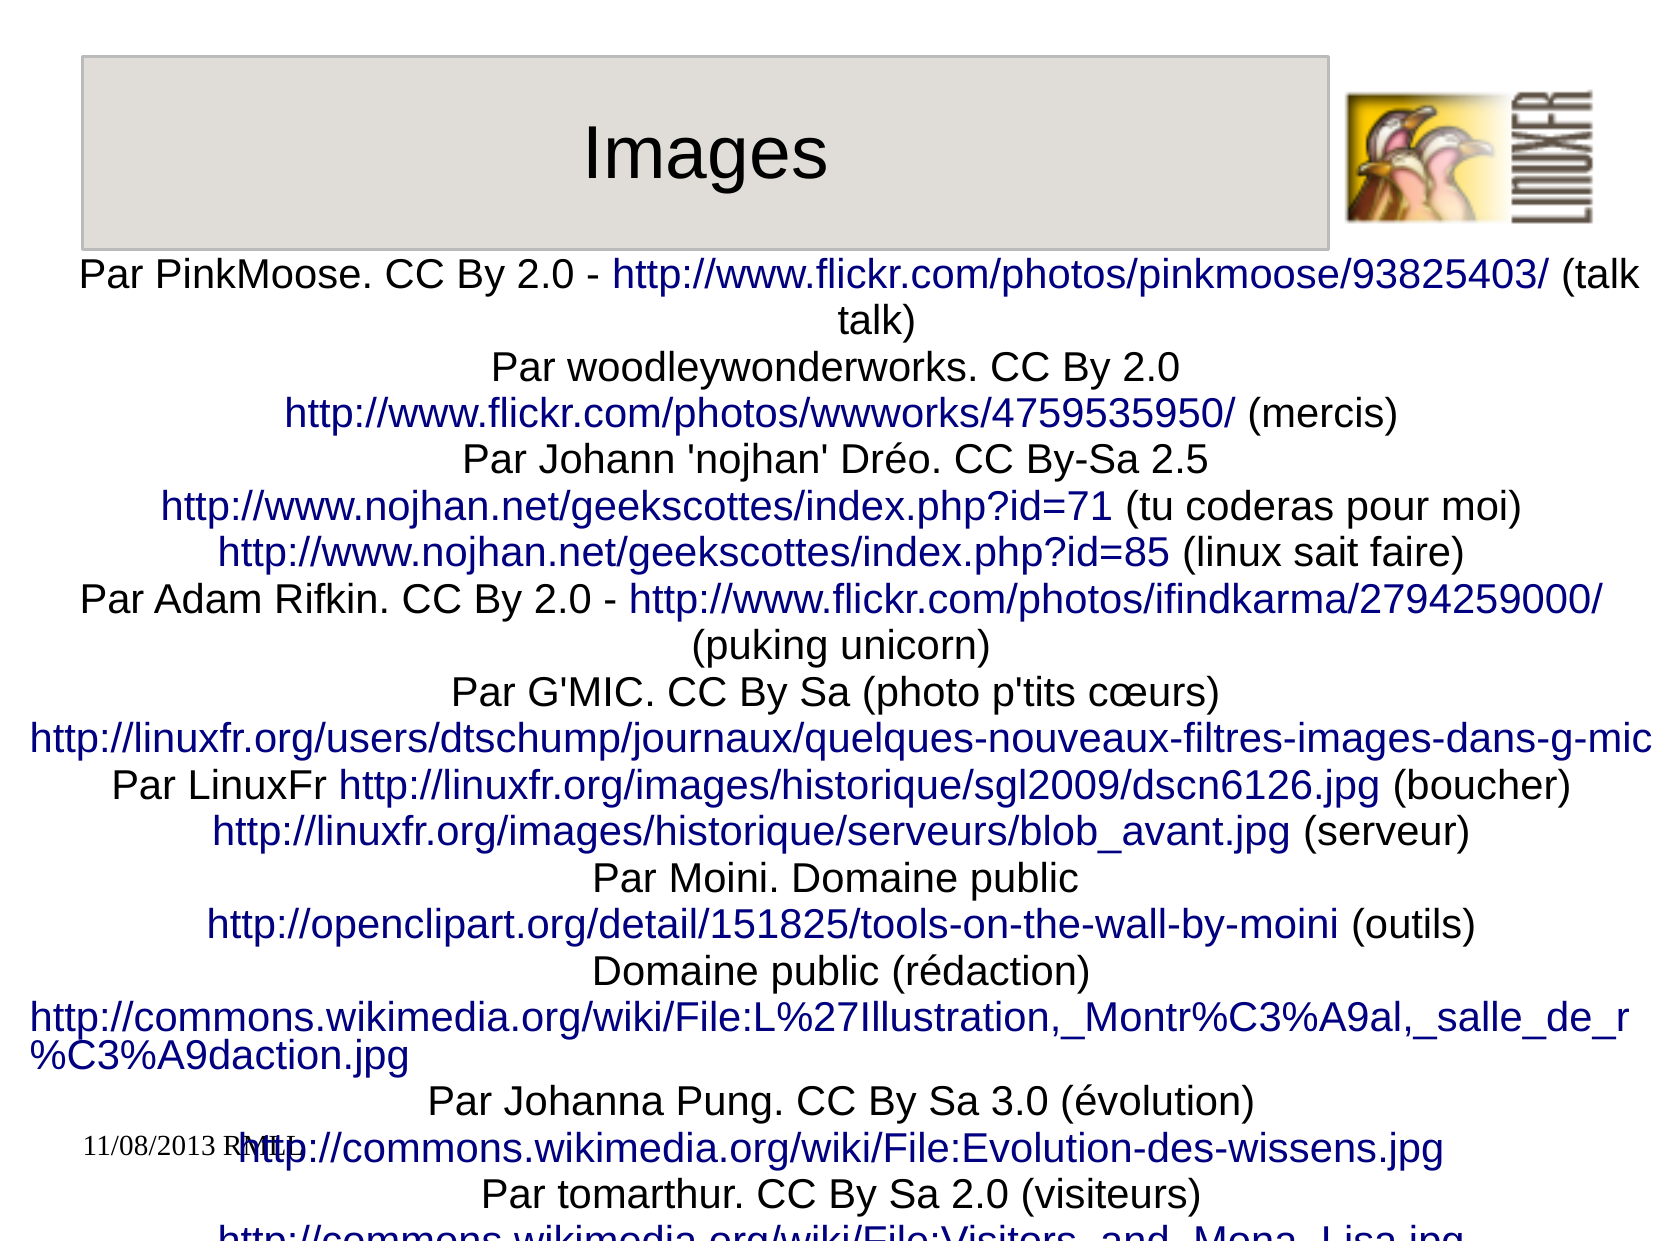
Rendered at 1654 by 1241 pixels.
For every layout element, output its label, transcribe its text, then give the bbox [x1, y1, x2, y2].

picture [1341, 88, 1601, 229]
subtitle Par PinkMoose. CC By 2.0 - http://www.flickr.com/photos/pinkmoose/93825403/ (talk talk) Par woodleywonderworks. CC By 2.0 http://www.flickr.com/photos/wwworks/4759535950/ (mercis) Par Johann 'nojhan' Dréo. CC By-Sa 2.5 http://www.nojhan.net/geekscottes/index.php?id=71 (tu coderas pour moi) http://www.nojhan.net/geekscottes/index.php?id=85 (linux sait faire) Par Adam Rifkin. CC By 2.0 - http://www.flickr.com/photos/ifindkarma/2794259000/ (puking unicorn) Par G'MIC. CC By Sa (photo p'tits cœurs) http://linuxfr.org/users/dtschump/journaux/quelques-nouveaux-filtres-images-dans-g-mic Par LinuxFr http://linuxfr.org/images/historique/sgl2009/dscn6126.jpg (boucher) http://linuxfr.org/images/historique/serveurs/blob_avant.jpg (serveur) Par Moini. Domaine public http://openclipart.org/detail/151825/tools-on-the-wall-by-moini (outils) Domaine public (rédaction) http://commons.wikimedia.org/wiki/File:L%27Illustration,_Montr%C3%A9al,_salle_de_r%C3%A9daction.jpg Par Johanna Pung. CC By Sa 3.0 (évolution) http://commons.wikimedia.org/wiki/File:Evolution-des-wissens.jpg Par tomarthur. CC By Sa 2.0 (visiteurs) http://commons.wikimedia.org/wiki/File:Visitors_and_Mona_Lisa.jpg [29, 250, 1654, 1241]
title Images [82, 56, 1329, 250]
